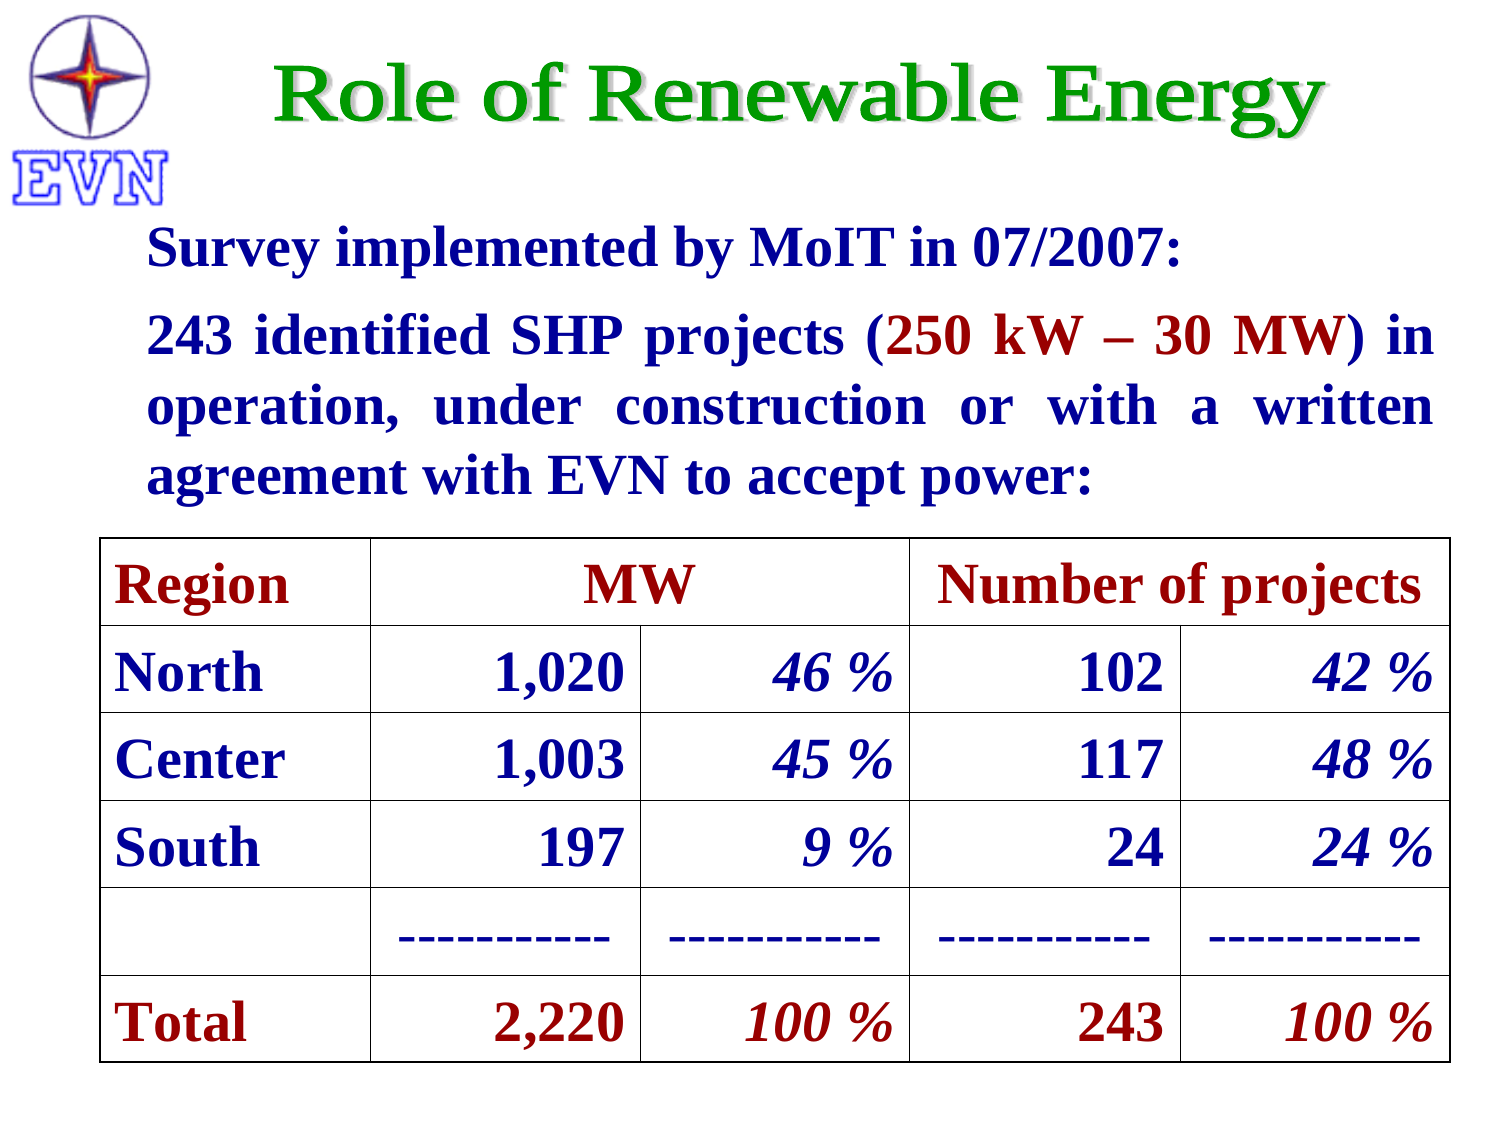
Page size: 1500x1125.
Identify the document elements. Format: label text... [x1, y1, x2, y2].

table_cell ----------- [1181, 888, 1449, 975]
text_box Role of Renewable Energy [1157, 81, 1194, 121]
table_cell 243 [910, 976, 1180, 1061]
table_cell 9 % [641, 801, 909, 887]
table_cell 2,220 [371, 976, 640, 1061]
table_cell 46 % [641, 626, 909, 712]
text_box Role of Renewable Energy [980, 81, 1017, 121]
text_box Role of Renewable Energy [1106, 81, 1152, 120]
table_cell 100 % [641, 976, 909, 1061]
text_box Role of Renewable Energy [697, 81, 743, 120]
table_cell ----------- [641, 888, 909, 975]
table_header Region [101, 539, 370, 625]
text_box Role of Renewable Energy [484, 81, 527, 121]
table_cell ----------- [910, 888, 1180, 975]
table_cell Total [101, 976, 370, 1061]
text_box Role of Renewable Energy [787, 82, 858, 121]
table_cell 1,003 [371, 713, 640, 800]
text_box Role of Renewable Energy [387, 63, 412, 120]
table_cell ----------- [371, 888, 640, 975]
table_cell 117 [910, 713, 1180, 800]
text_box Role of Renewable Energy [655, 81, 692, 121]
text_box Role of Renewable Energy [1047, 66, 1100, 120]
table_cell 45 % [641, 713, 909, 800]
table_header Number of projects [910, 539, 1449, 625]
text_box Role of Renewable Energy [589, 66, 652, 120]
table_cell 48 % [1181, 713, 1449, 800]
text_box Role of Renewable Energy [747, 81, 784, 121]
table_cell 1,020 [371, 626, 640, 712]
table_cell South [101, 801, 370, 887]
table_cell 24 [910, 801, 1180, 887]
table_cell 102 [910, 626, 1180, 712]
text_box Role of Renewable Energy [861, 81, 900, 121]
text_box Role of Renewable Energy [1277, 82, 1325, 138]
table_header MW [371, 539, 909, 625]
table_cell Center [101, 713, 370, 800]
text_box Role of Renewable Energy [416, 81, 454, 121]
text_box Role of Renewable Energy [951, 63, 976, 120]
text_box Role of Renewable Energy [340, 81, 383, 121]
table_cell 197 [371, 801, 640, 887]
text_box Survey implemented by MoIT in 07/2007: 243 identified SHP projects (250 kW – 30 MW) in operation, under construction or with a written agreement with EVN to accept power: [74, 200, 1450, 514]
text_box Role of Renewable Energy [1231, 78, 1275, 138]
picture [0, 0, 179, 223]
text_box Role of Renewable Energy [1198, 81, 1229, 120]
table_cell 24 % [1181, 801, 1449, 887]
text_box Role of Renewable Energy [274, 66, 338, 120]
text_box Role of Renewable Energy [901, 63, 947, 121]
text_box Role of Renewable Energy [532, 62, 563, 120]
table_cell 100 % [1181, 976, 1449, 1061]
table_cell North [101, 626, 370, 712]
table_cell 42 % [1181, 626, 1449, 712]
table_cell [101, 888, 370, 975]
